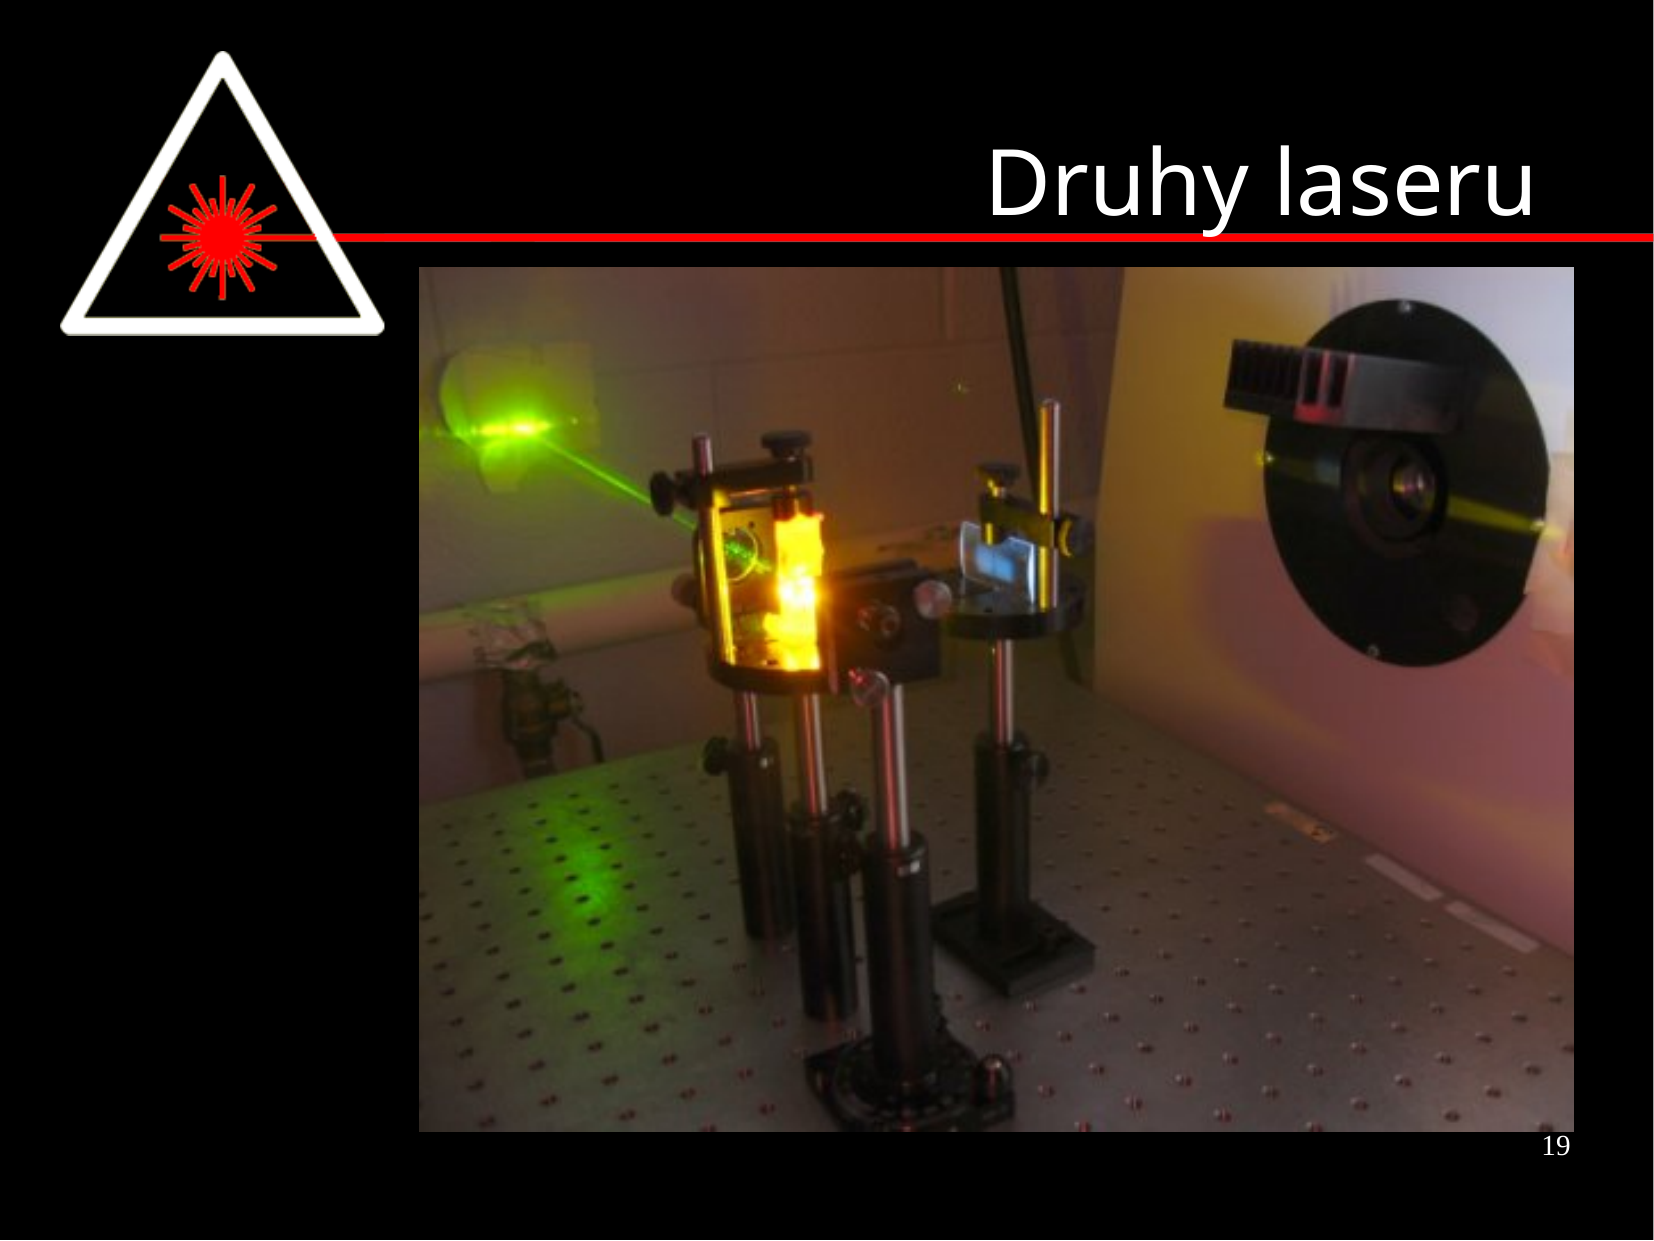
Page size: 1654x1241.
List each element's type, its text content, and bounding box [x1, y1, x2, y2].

title Druhy laseru [50, 75, 1540, 283]
picture [60, 51, 1654, 1132]
